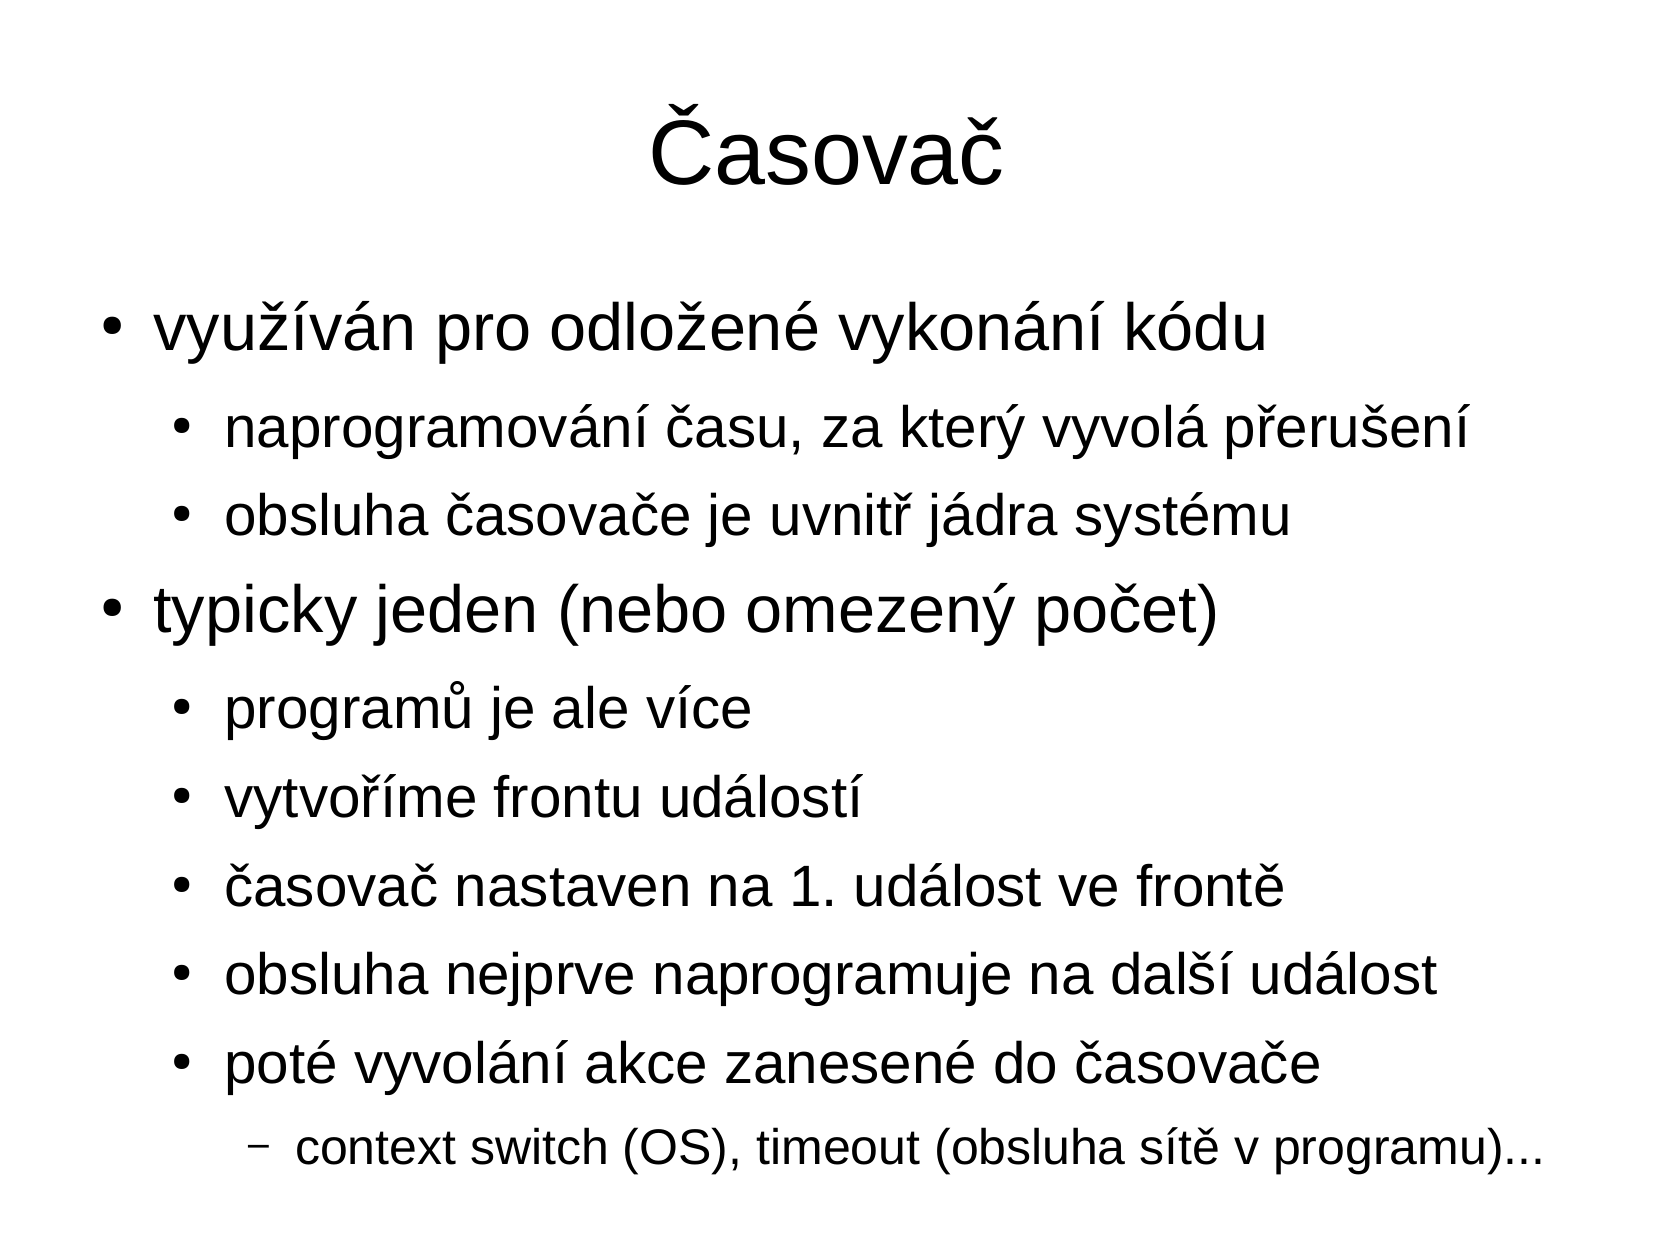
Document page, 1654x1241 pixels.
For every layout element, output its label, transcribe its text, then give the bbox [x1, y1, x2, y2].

list využíván pro odložené vykonání kódu naprogramování času, za který vyvolá přerušení obsluha časovače je uvnitř jádra systému typicky jeden (nebo omezený počet) programů je ale více vytvoříme frontu událostí časovač nastaven na 1. událost ve frontě obsluha nejprve naprogramuje na další událost poté vyvolání akce zanesené do časovače context switch (OS), timeout (obsluha sítě v programu)... [82, 290, 1571, 1176]
title Časovač [82, 56, 1571, 250]
